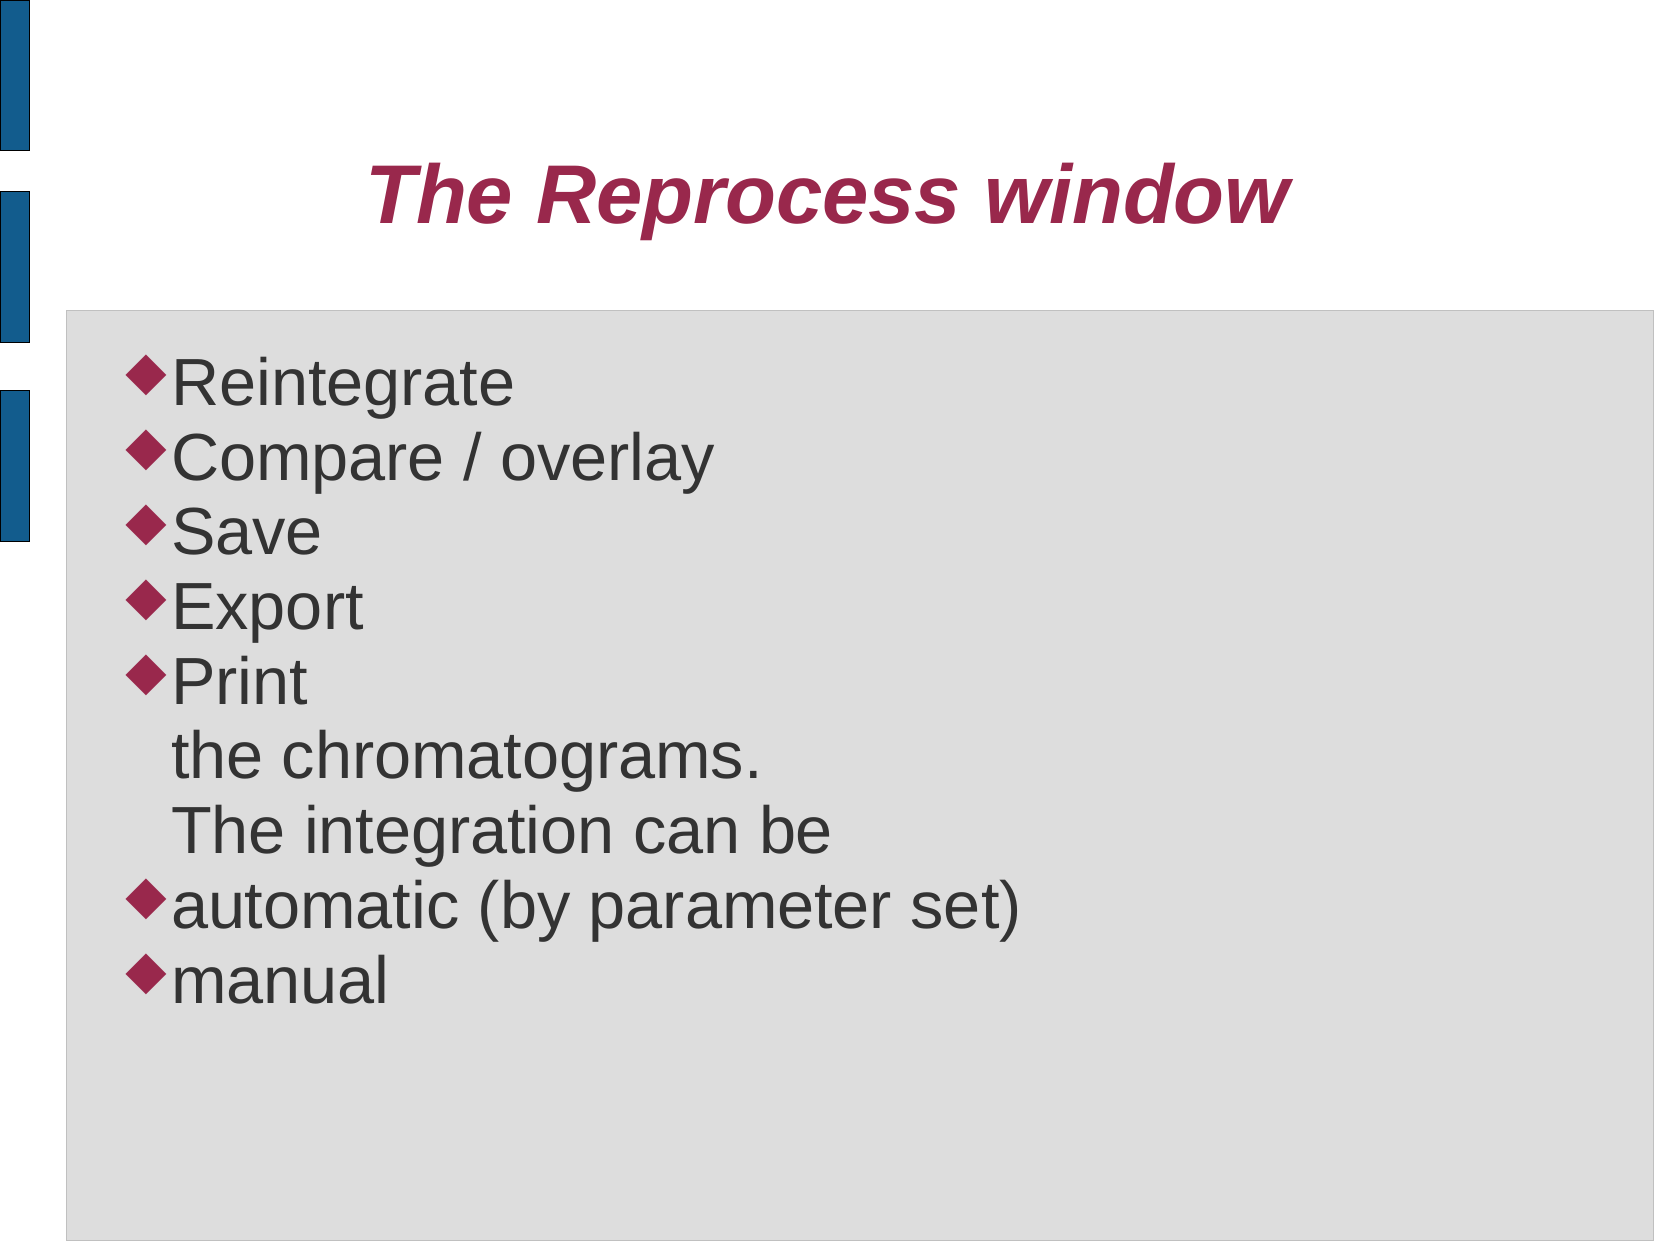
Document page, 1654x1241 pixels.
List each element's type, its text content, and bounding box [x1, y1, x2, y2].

list Reintegrate Compare / overlay Save Export Print the chromatograms. The integration can be automatic (by parameter set) manual [121, 344, 1534, 1149]
title The Reprocess window [121, 98, 1534, 291]
